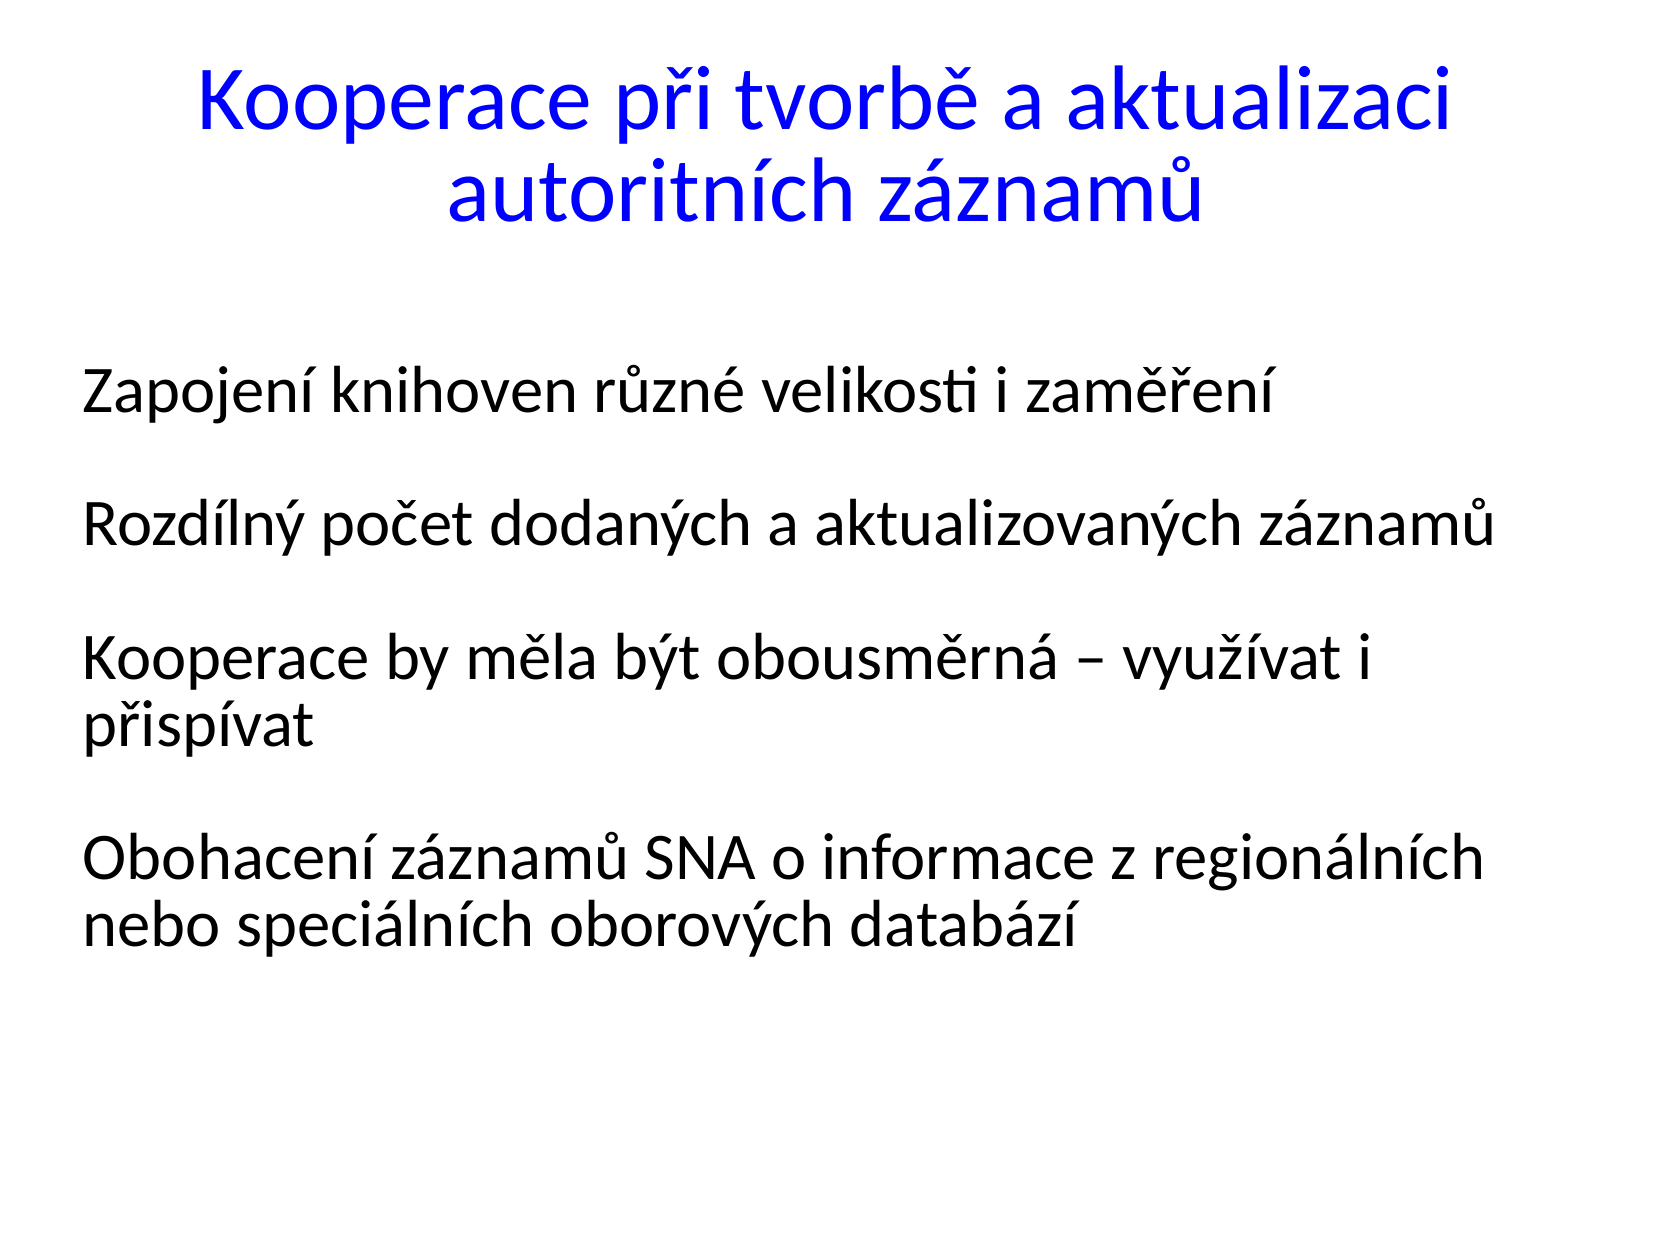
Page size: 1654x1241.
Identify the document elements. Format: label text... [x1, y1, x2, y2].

title Kooperace při tvorbě a aktualizaci autoritních záznamů [82, 40, 1571, 266]
subtitle Zapojení knihoven různé velikosti i zaměření Rozdílný počet dodaných a aktualizovaných záznamů Kooperace by měla být obousměrná – využívat i přispívat Obohacení záznamů SNA o informace z regionálních nebo speciálních oborových databází [82, 290, 1571, 1111]
